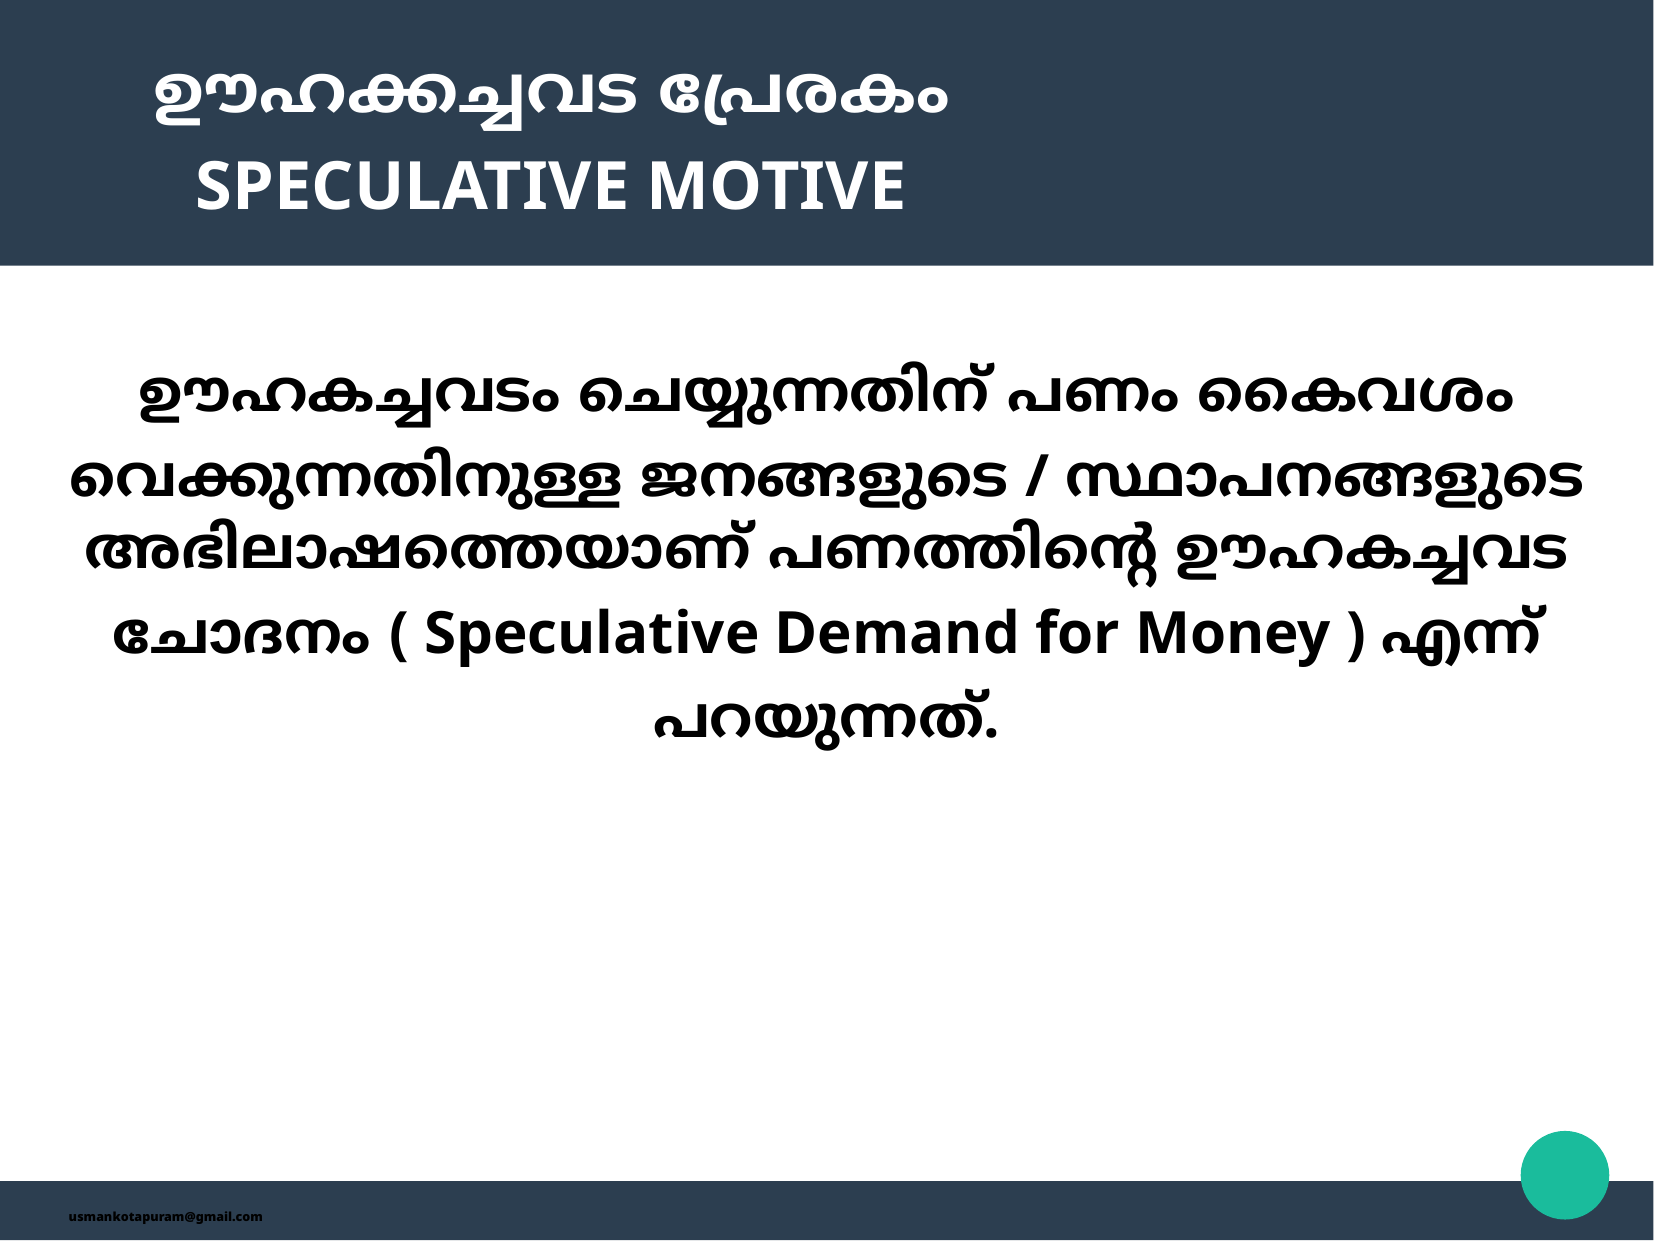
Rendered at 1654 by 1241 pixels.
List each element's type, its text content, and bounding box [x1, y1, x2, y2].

text_box ഊഹകച്ചവടം ചെയ്യുന്നതിന് പണം കൈവശം വെക്കുന്നതിനുള്ള ജനങ്ങളുടെ / സ്ഥാപനങ്ങളുടെ അഭിലാഷത്തെയാണ് പണത്തിന്റെ ഊഹകച്ചവട ചോദനം ( Speculative Demand for Money ) എന്ന് പറയുന്നത്. [35, 354, 1619, 1205]
title ഊഹക്കച്ചവട പ്രേരകം SPECULATIVE MOTIVE [153, 23, 1560, 260]
